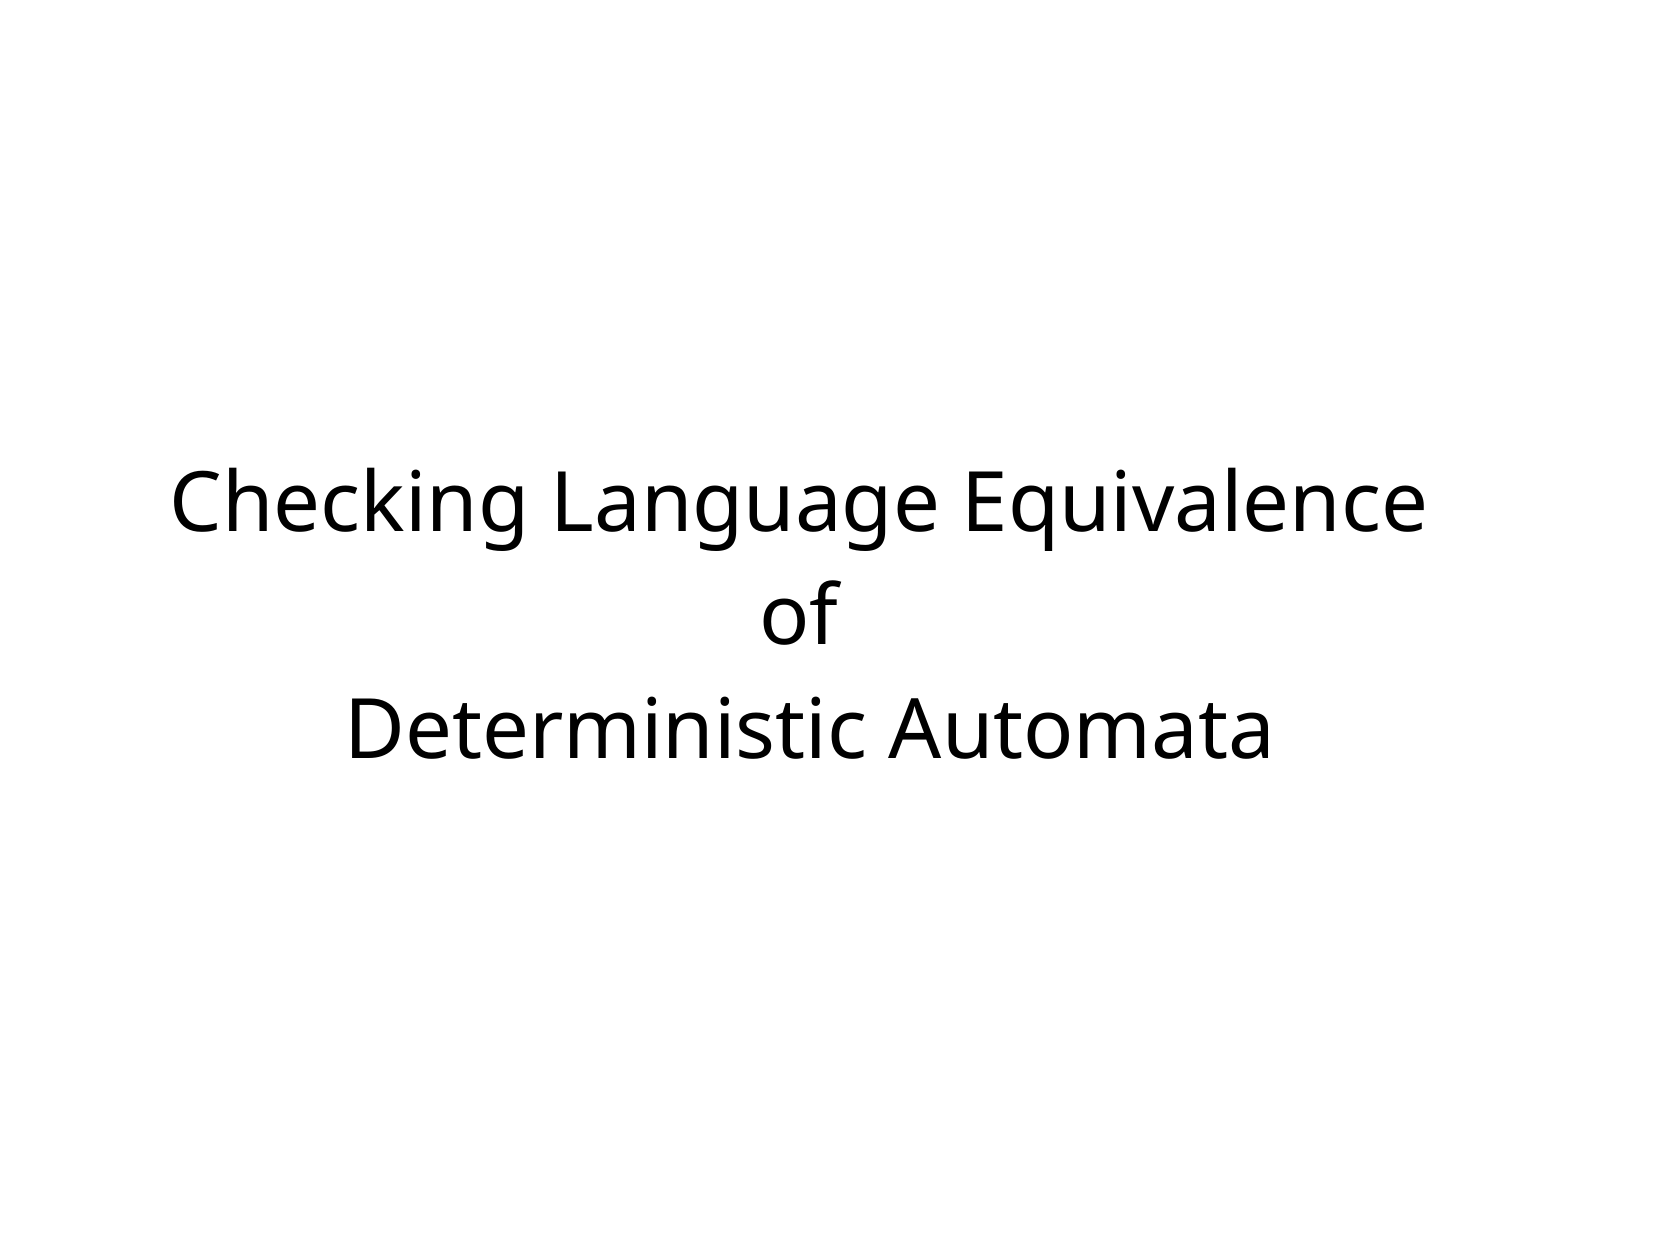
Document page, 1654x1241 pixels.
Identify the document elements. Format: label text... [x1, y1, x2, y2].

subtitle Checking Language Equivalence of Deterministic Automata [82, 290, 1538, 1010]
